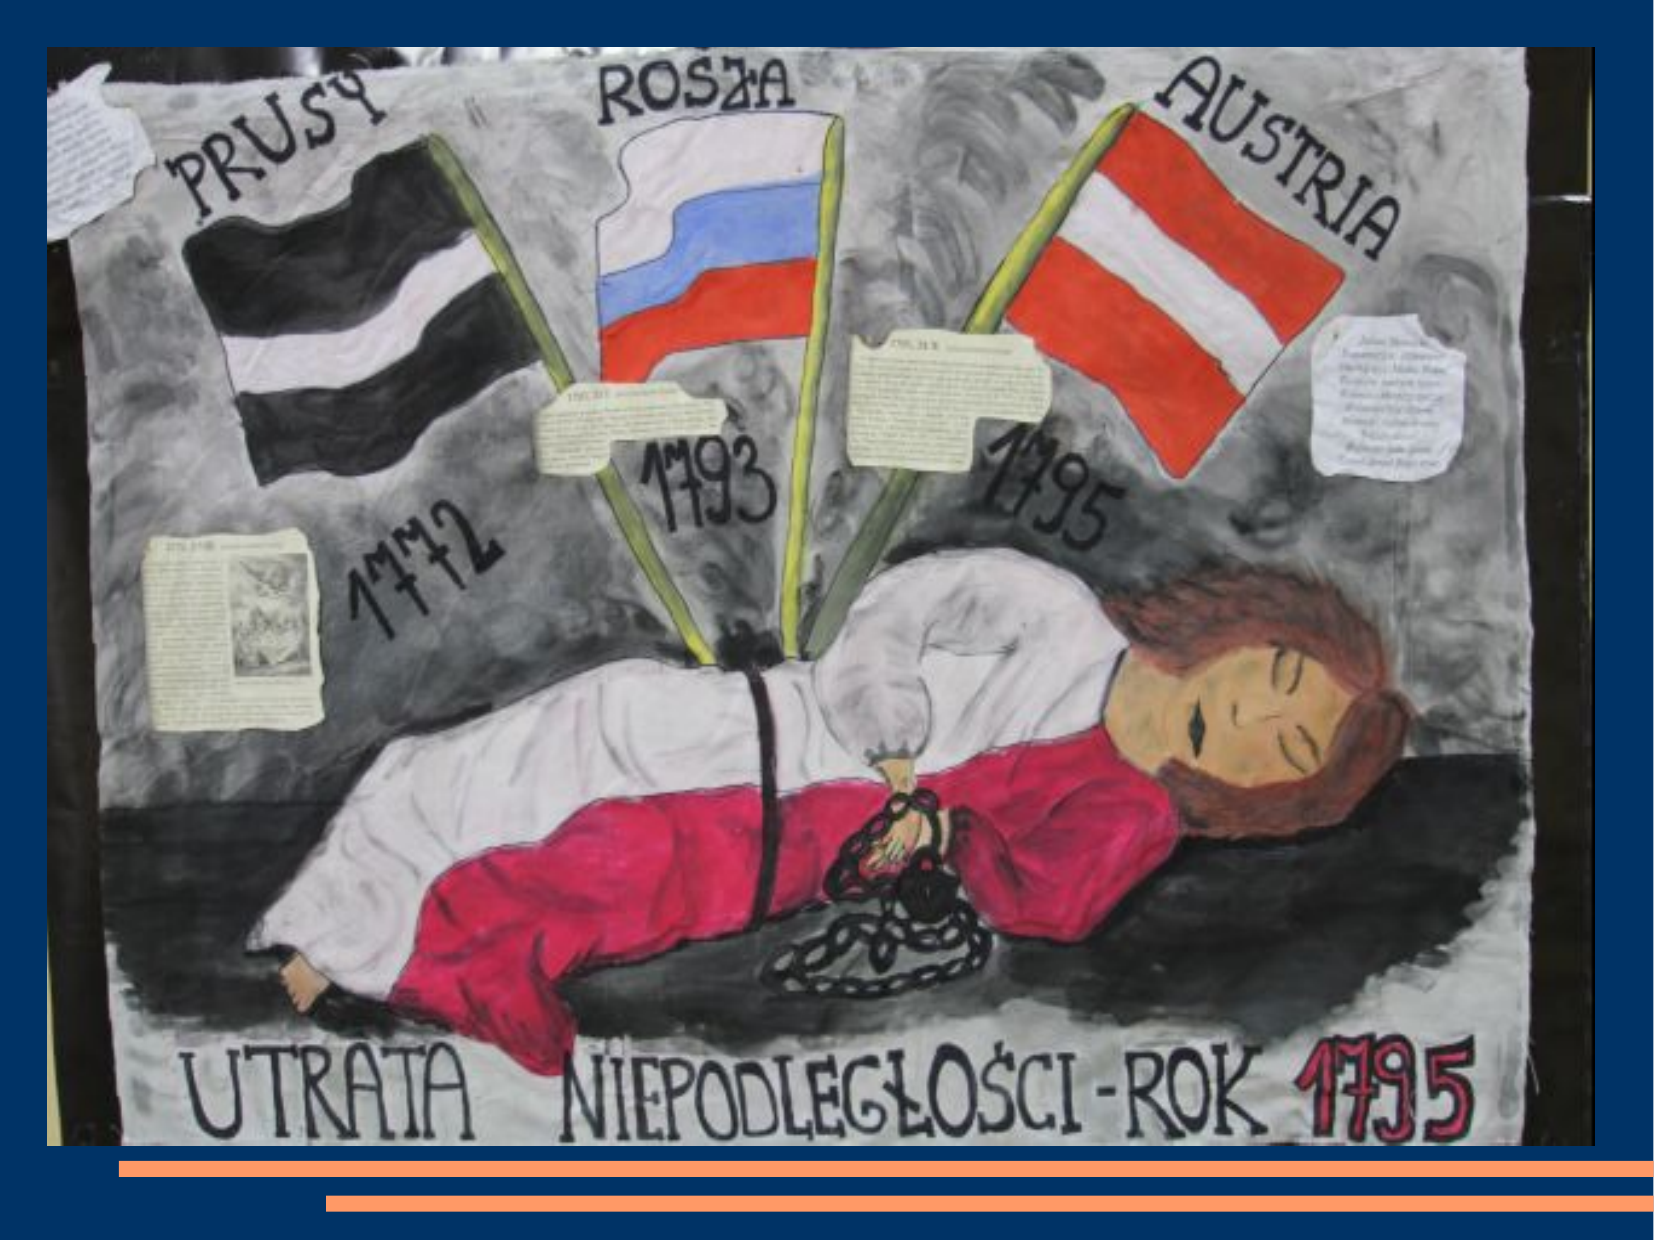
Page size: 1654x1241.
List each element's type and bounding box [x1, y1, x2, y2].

picture [47, 47, 1595, 1146]
